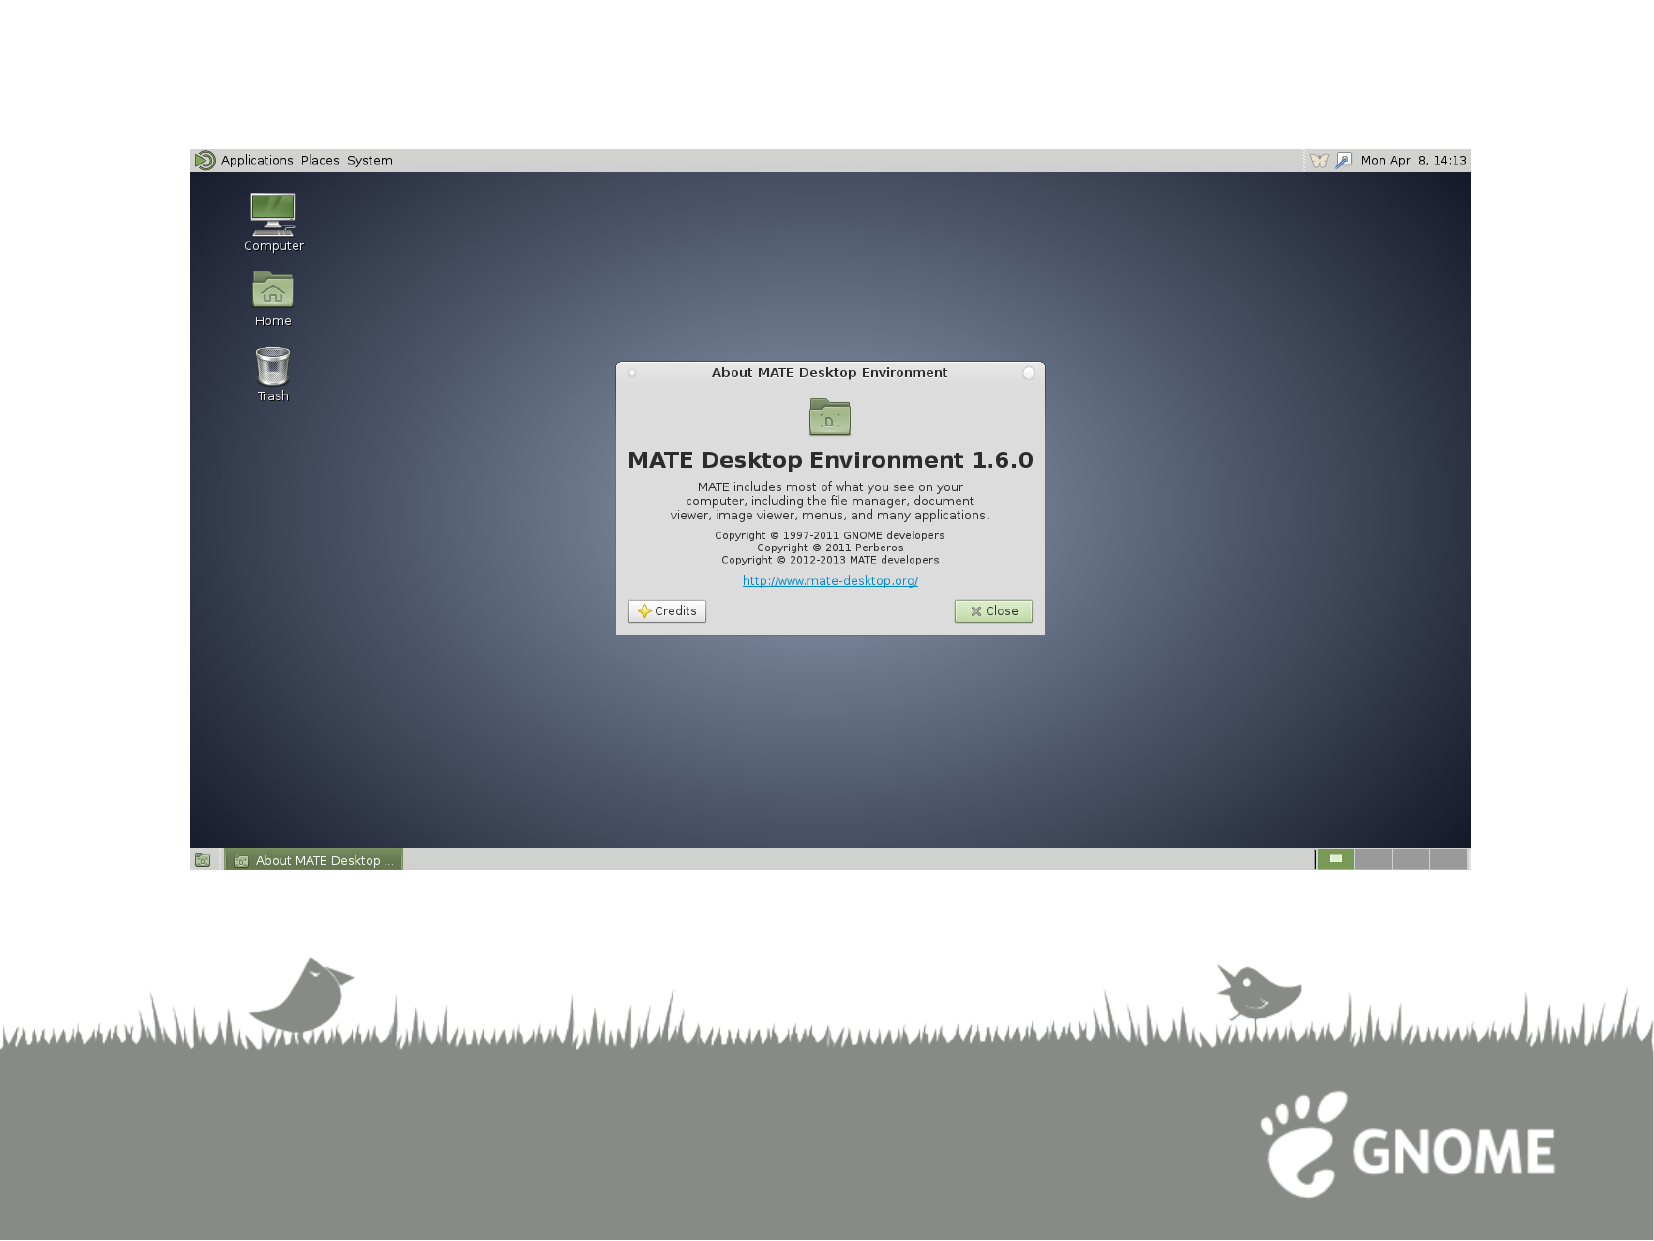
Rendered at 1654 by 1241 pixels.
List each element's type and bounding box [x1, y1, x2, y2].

list [82, 290, 1538, 1010]
picture [0, 0, 1654, 1241]
